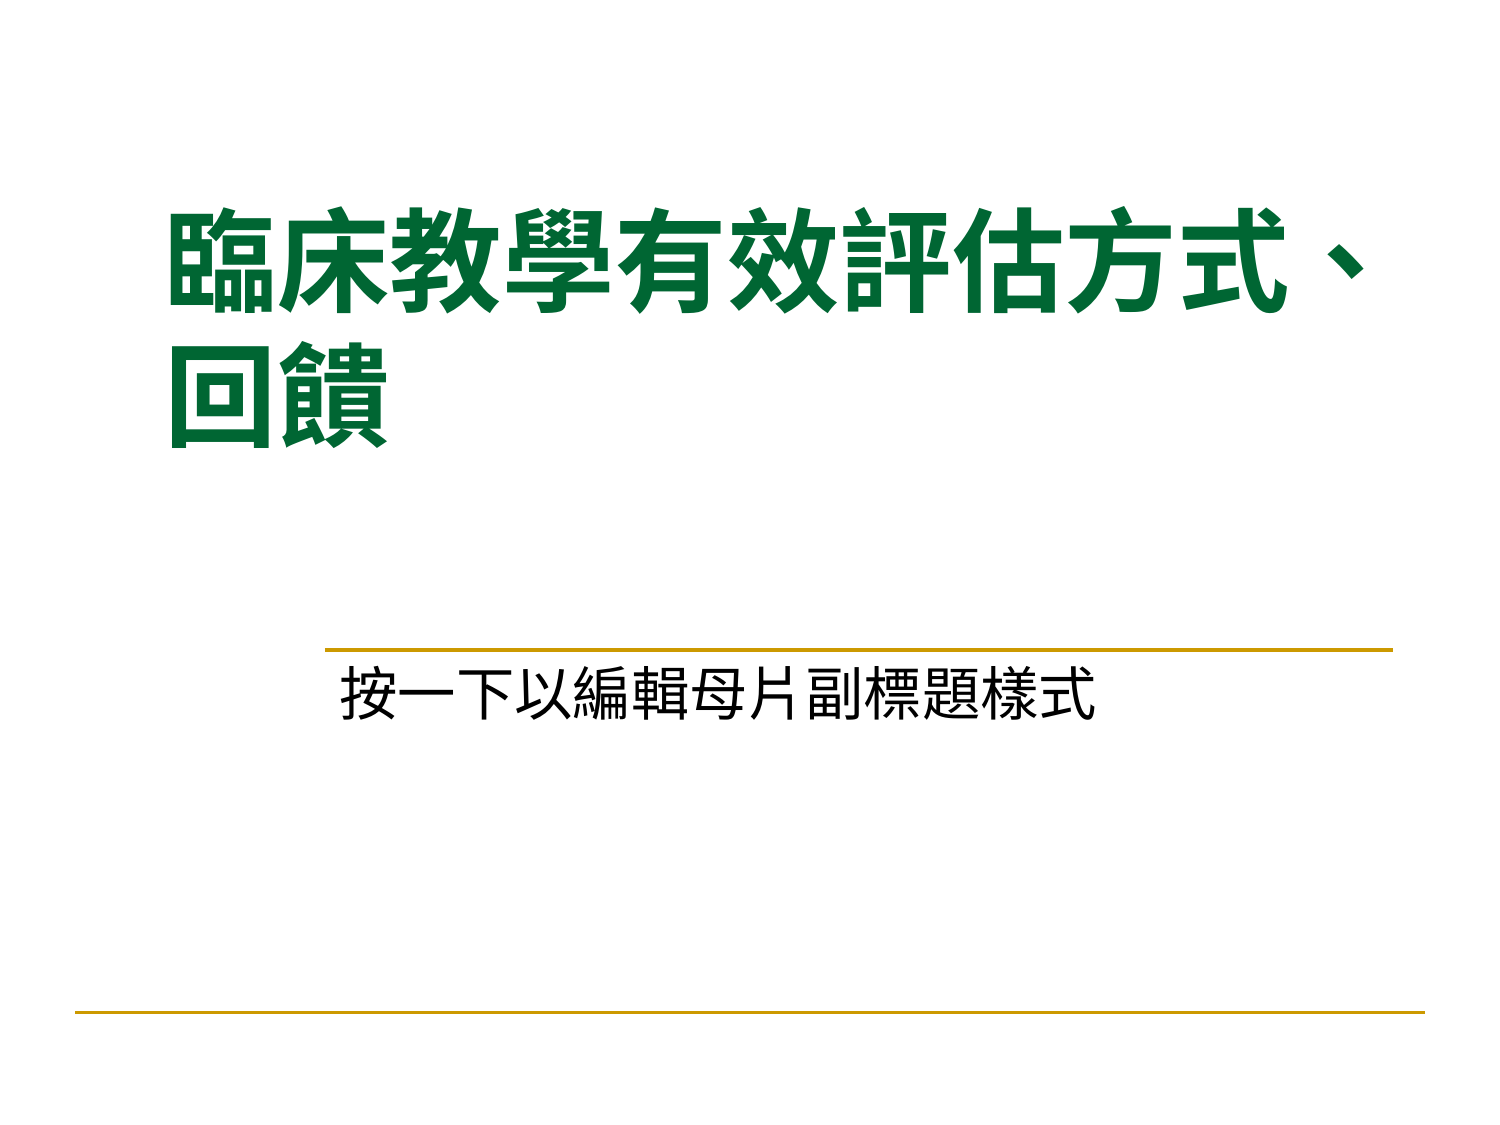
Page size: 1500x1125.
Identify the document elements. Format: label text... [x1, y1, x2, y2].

title 臨床教學有效評估方式、回饋 [150, 249, 1401, 538]
